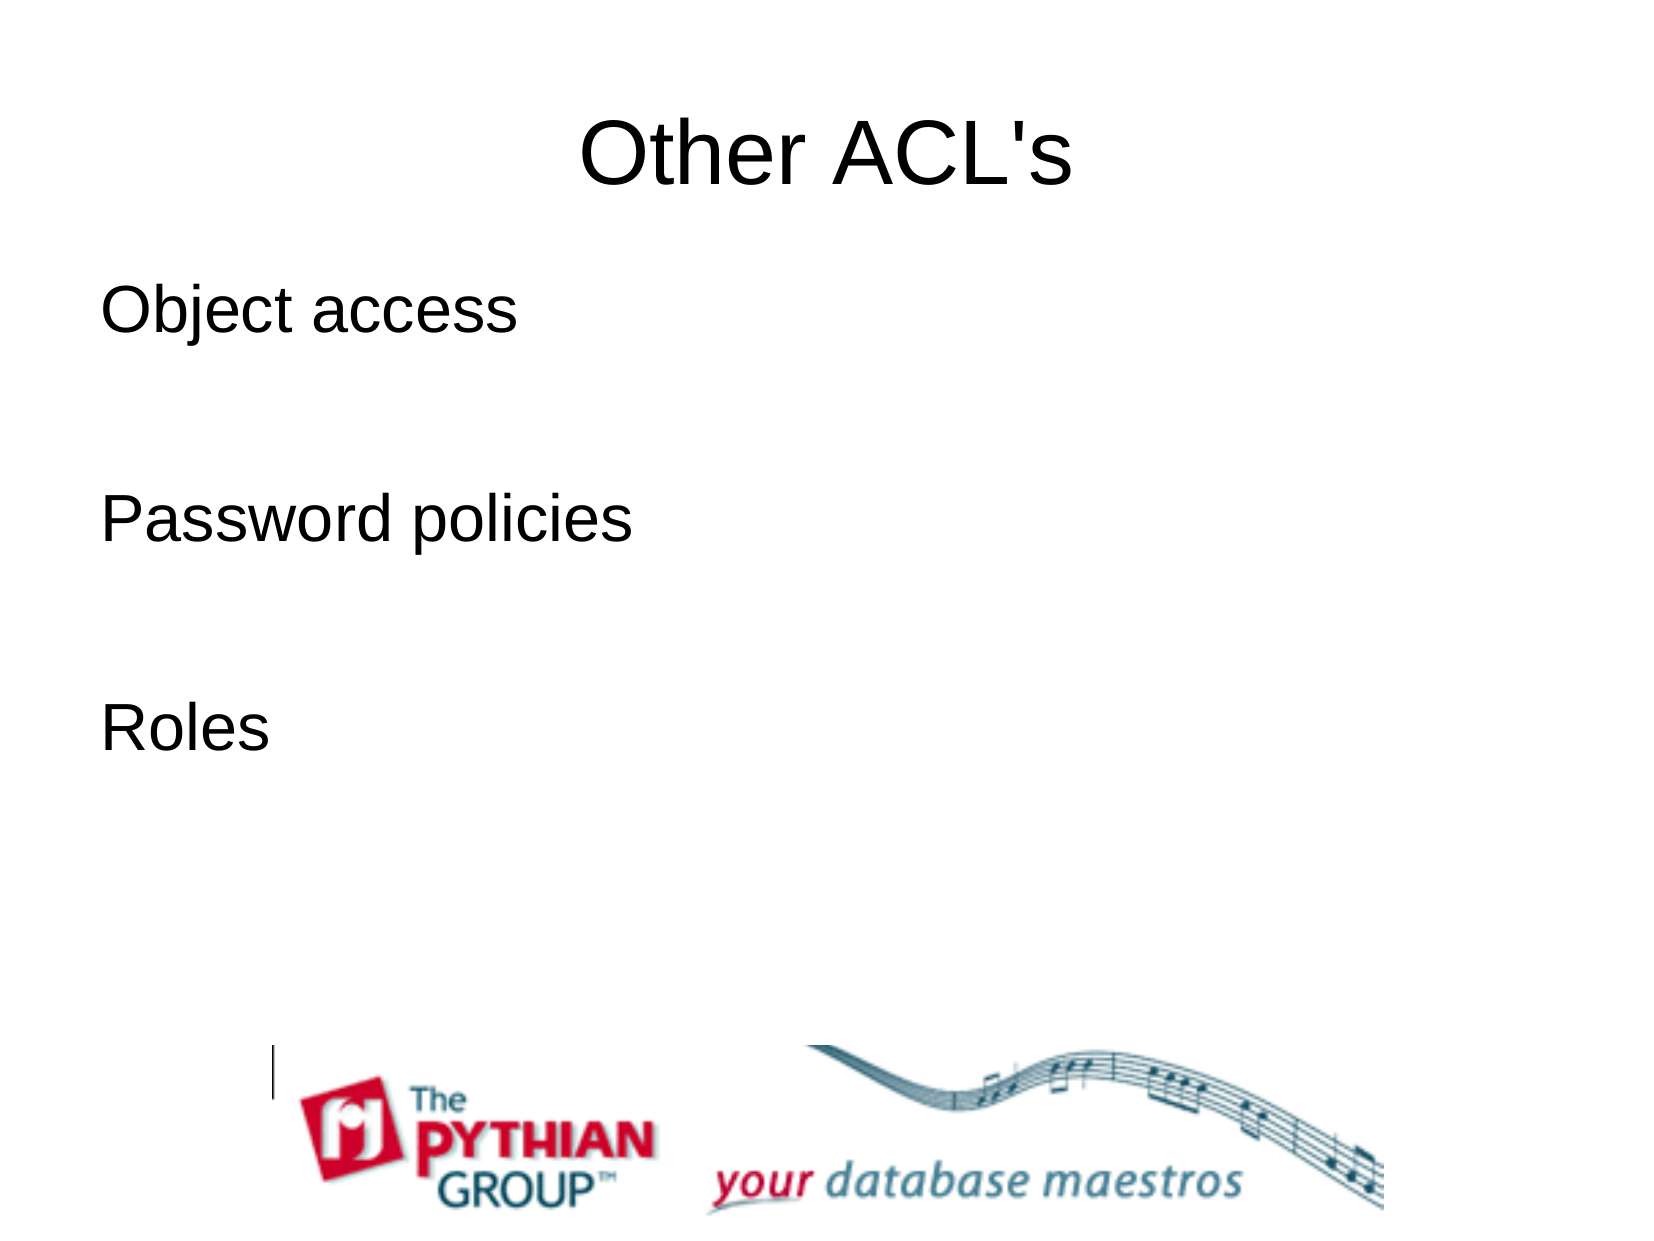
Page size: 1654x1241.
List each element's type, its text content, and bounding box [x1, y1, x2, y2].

list Object access Password policies Roles [82, 272, 1571, 1077]
title Other ACL's [82, 56, 1571, 250]
picture [272, 1077, 1384, 1241]
